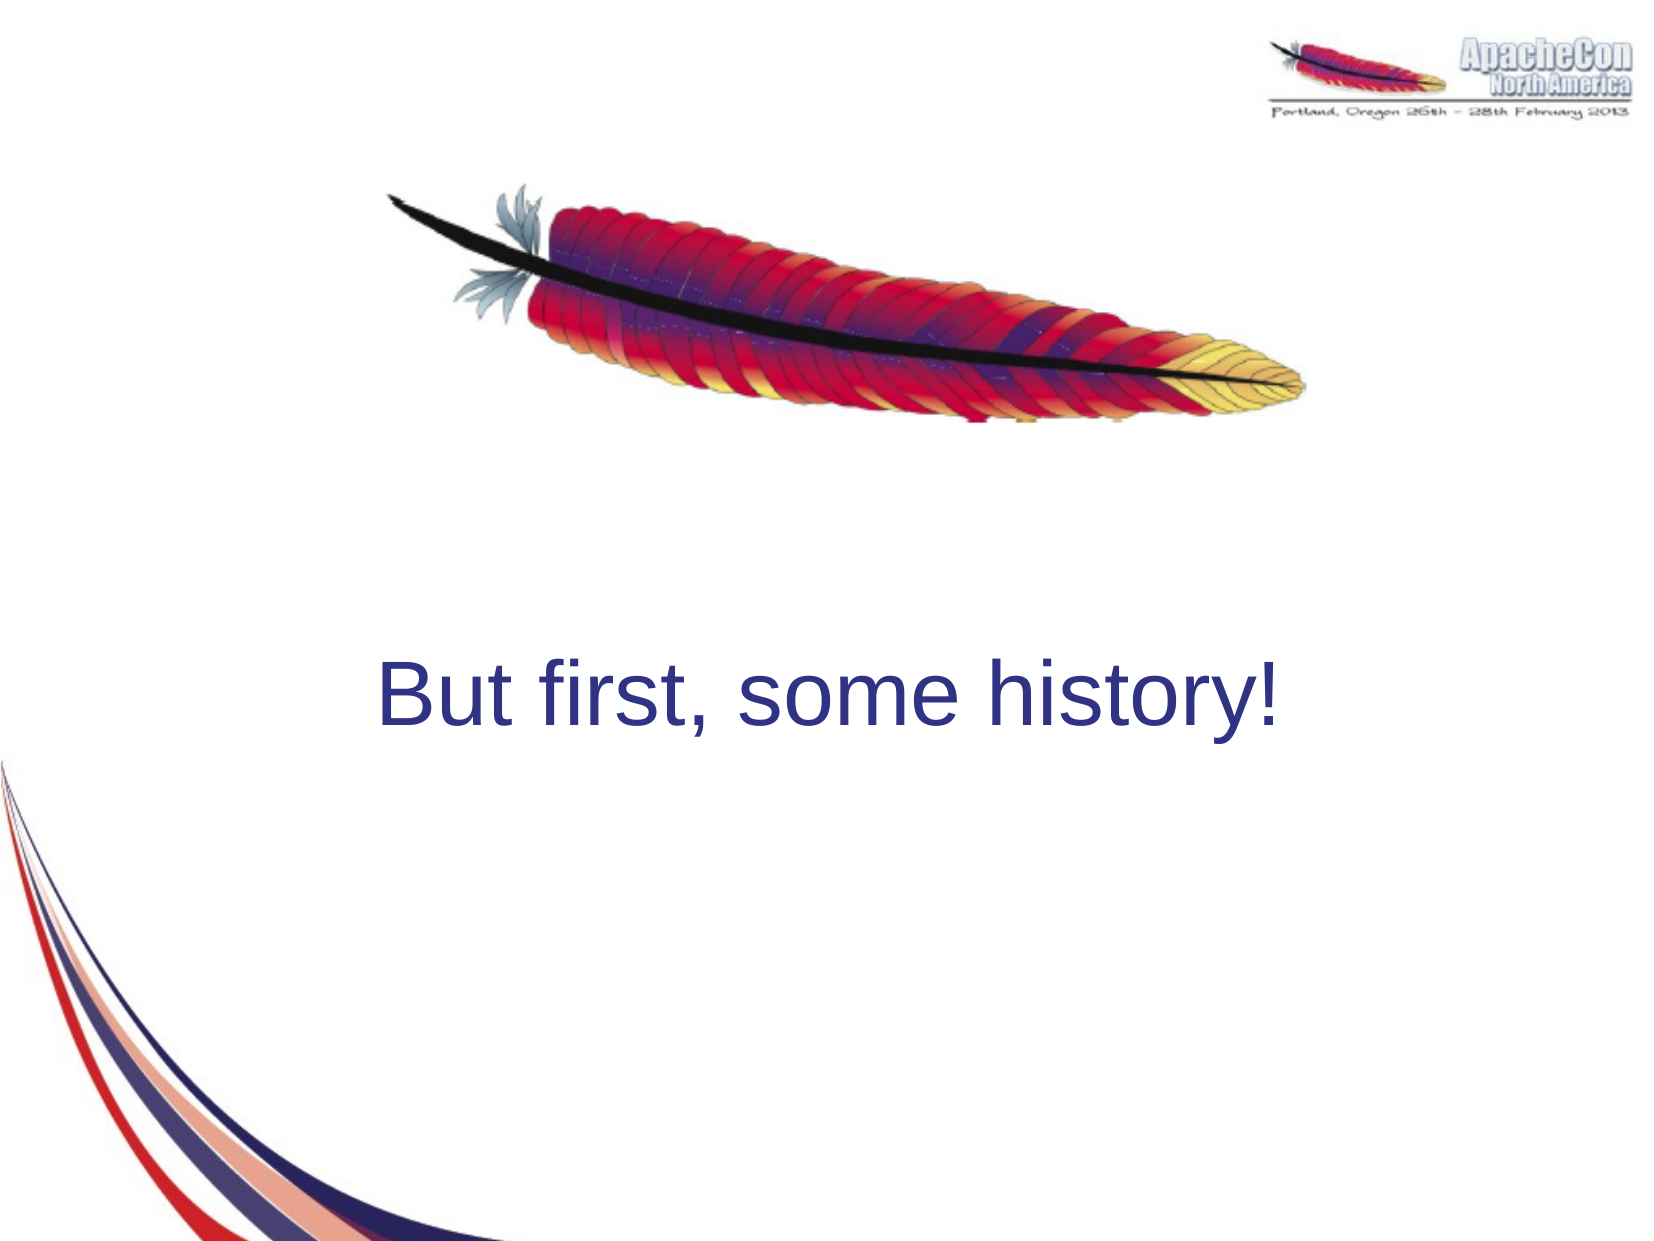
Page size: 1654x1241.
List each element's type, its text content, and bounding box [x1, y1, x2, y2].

title But first, some history! [88, 590, 1571, 798]
picture [0, 0, 1654, 1241]
